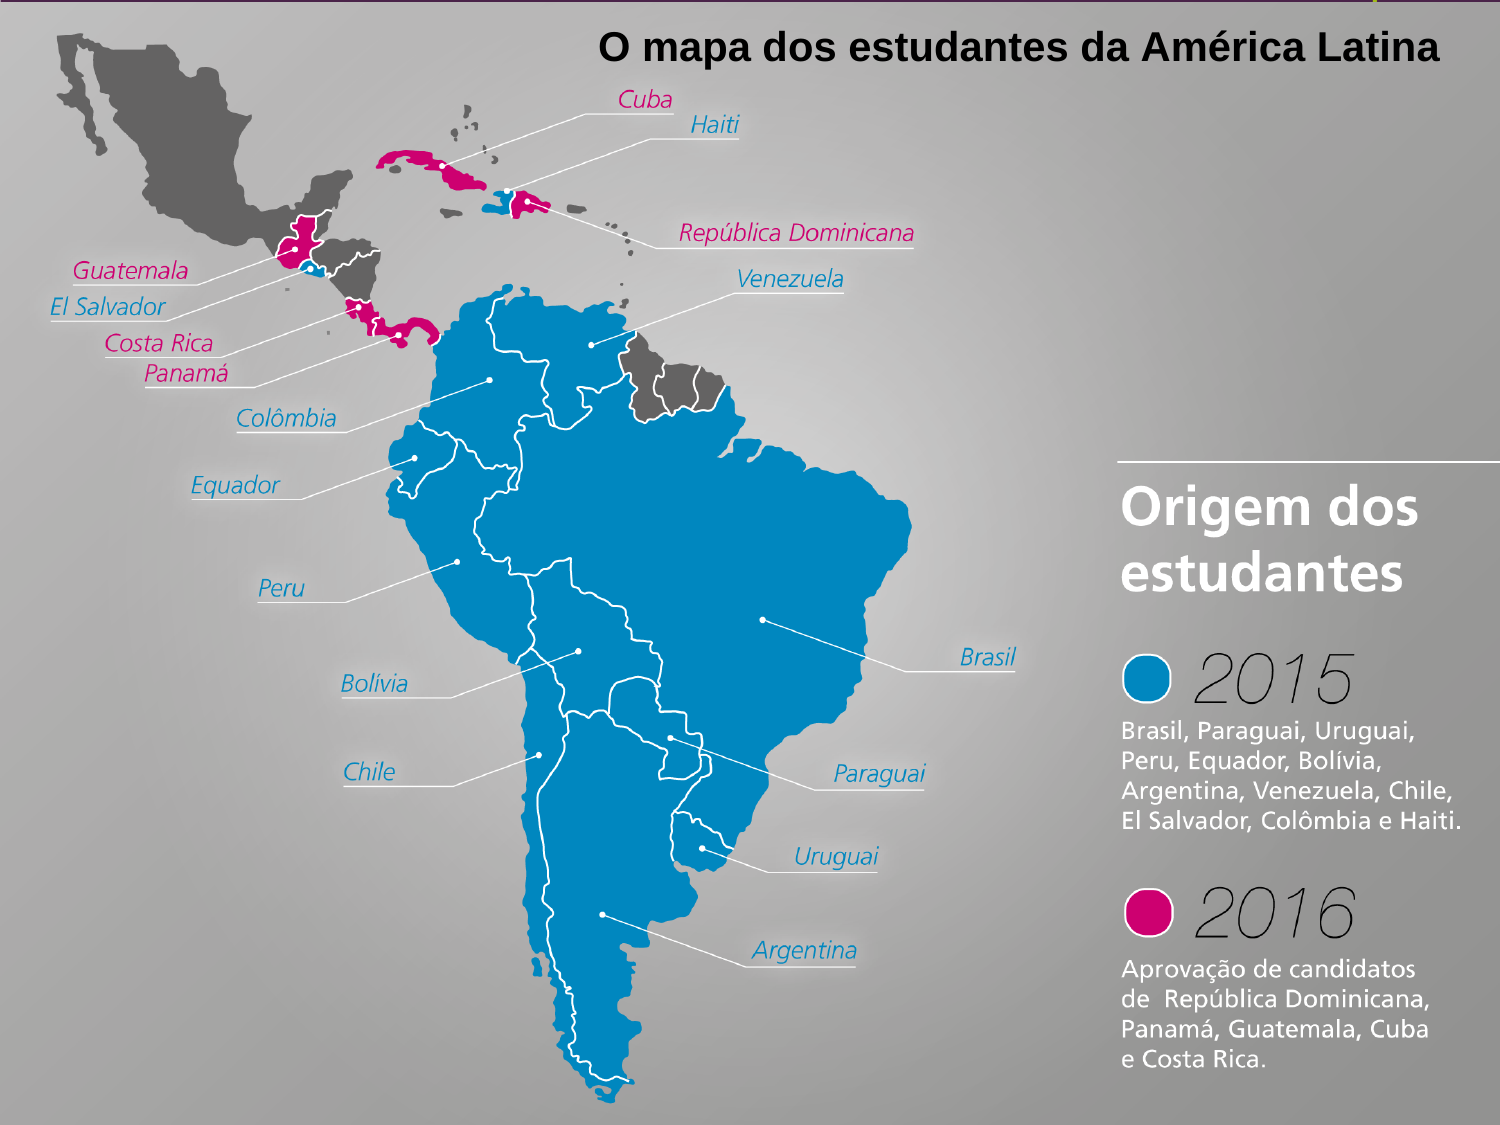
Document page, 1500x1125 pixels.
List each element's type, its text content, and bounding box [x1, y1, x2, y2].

text_box O mapa dos estudantes da América Latina [583, 11, 1471, 78]
picture [0, 0, 1500, 1125]
